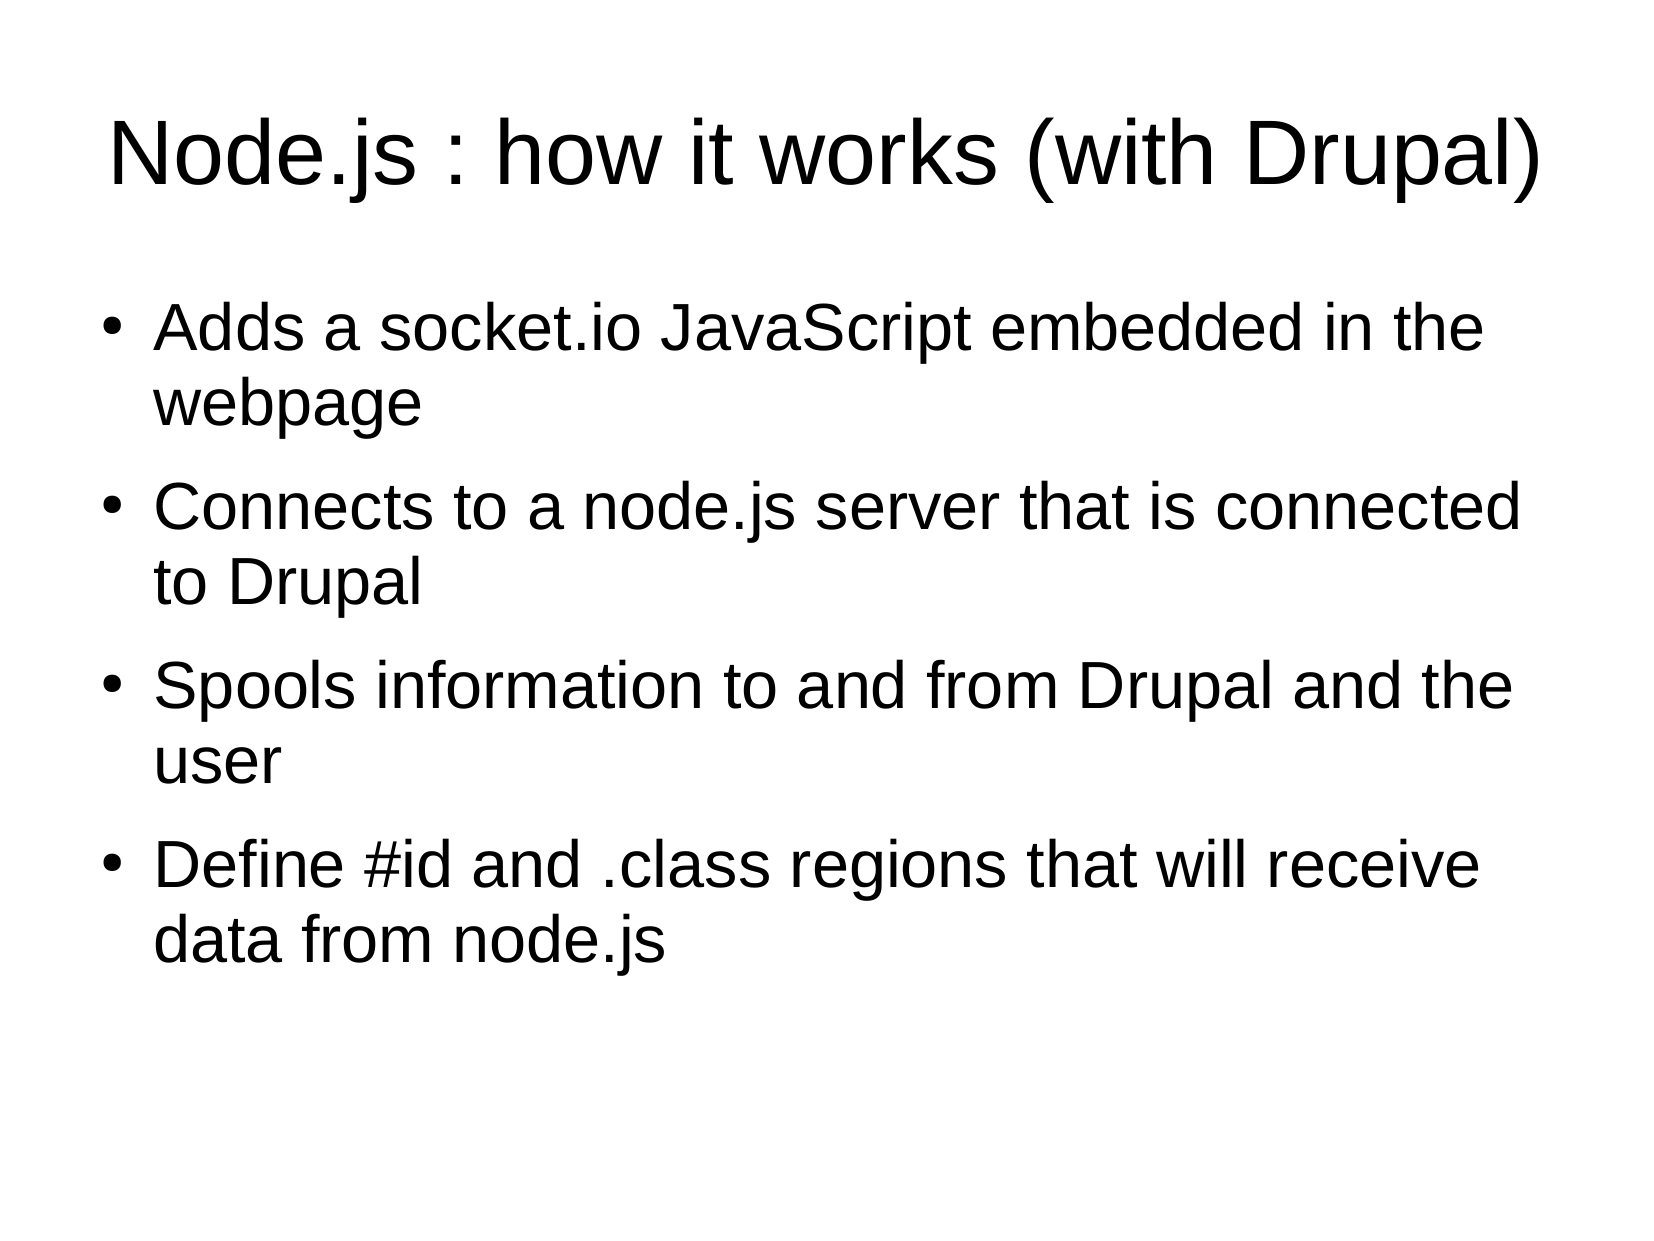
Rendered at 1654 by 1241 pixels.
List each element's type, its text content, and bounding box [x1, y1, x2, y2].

title Node.js : how it works (with Drupal) [82, 49, 1571, 257]
list Adds a socket.io JavaScript embedded in the webpage Connects to a node.js server that is connected to Drupal Spools information to and from Drupal and the user Define #id and .class regions that will receive data from node.js [82, 290, 1538, 1010]
